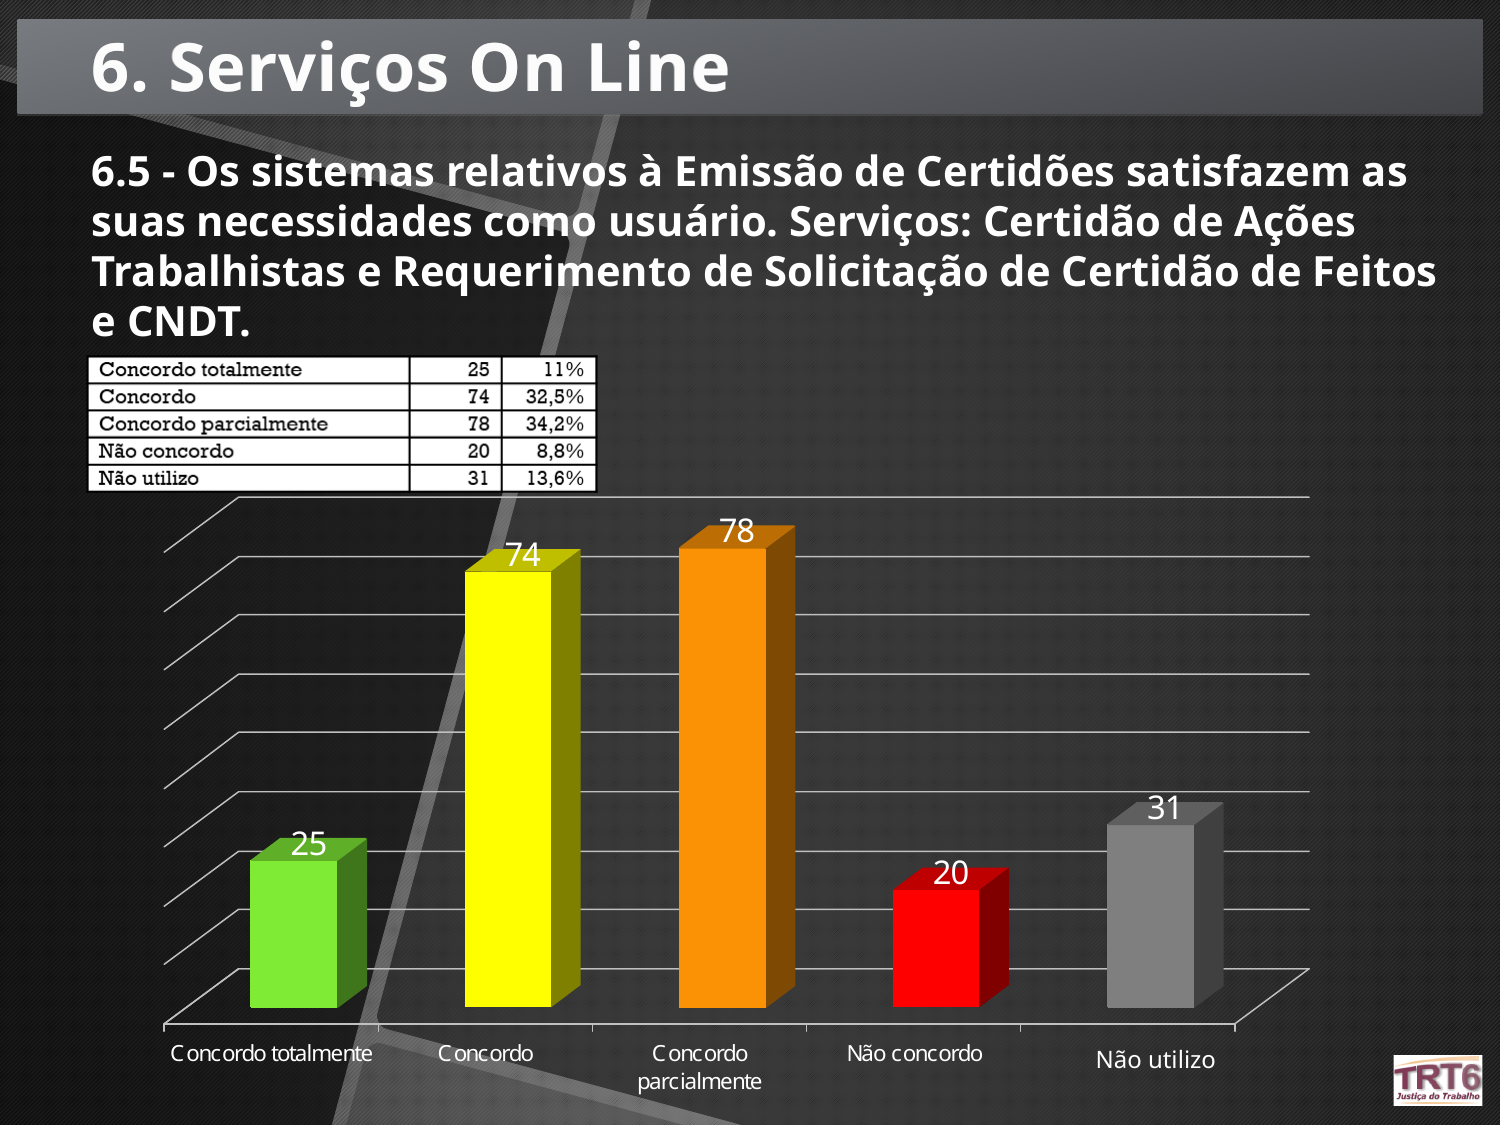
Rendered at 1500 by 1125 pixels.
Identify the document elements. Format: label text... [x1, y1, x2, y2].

text_box 6. Serviços On Line [77, 18, 1500, 113]
chart [110, 467, 1377, 1125]
picture [86, 353, 599, 503]
text_box Não utilizo [1080, 1036, 1233, 1083]
text_box 6.5 - Os sistemas relativos à Emissão de Certidões satisfazem as suas necessidades como usuário. Serviços: Certidão de Ações Trabalhistas e Requerimento de Solicitação de Certidão de Feitos e CNDT. [76, 137, 1483, 353]
picture [1393, 1055, 1483, 1106]
text_box [18, 19, 1482, 114]
